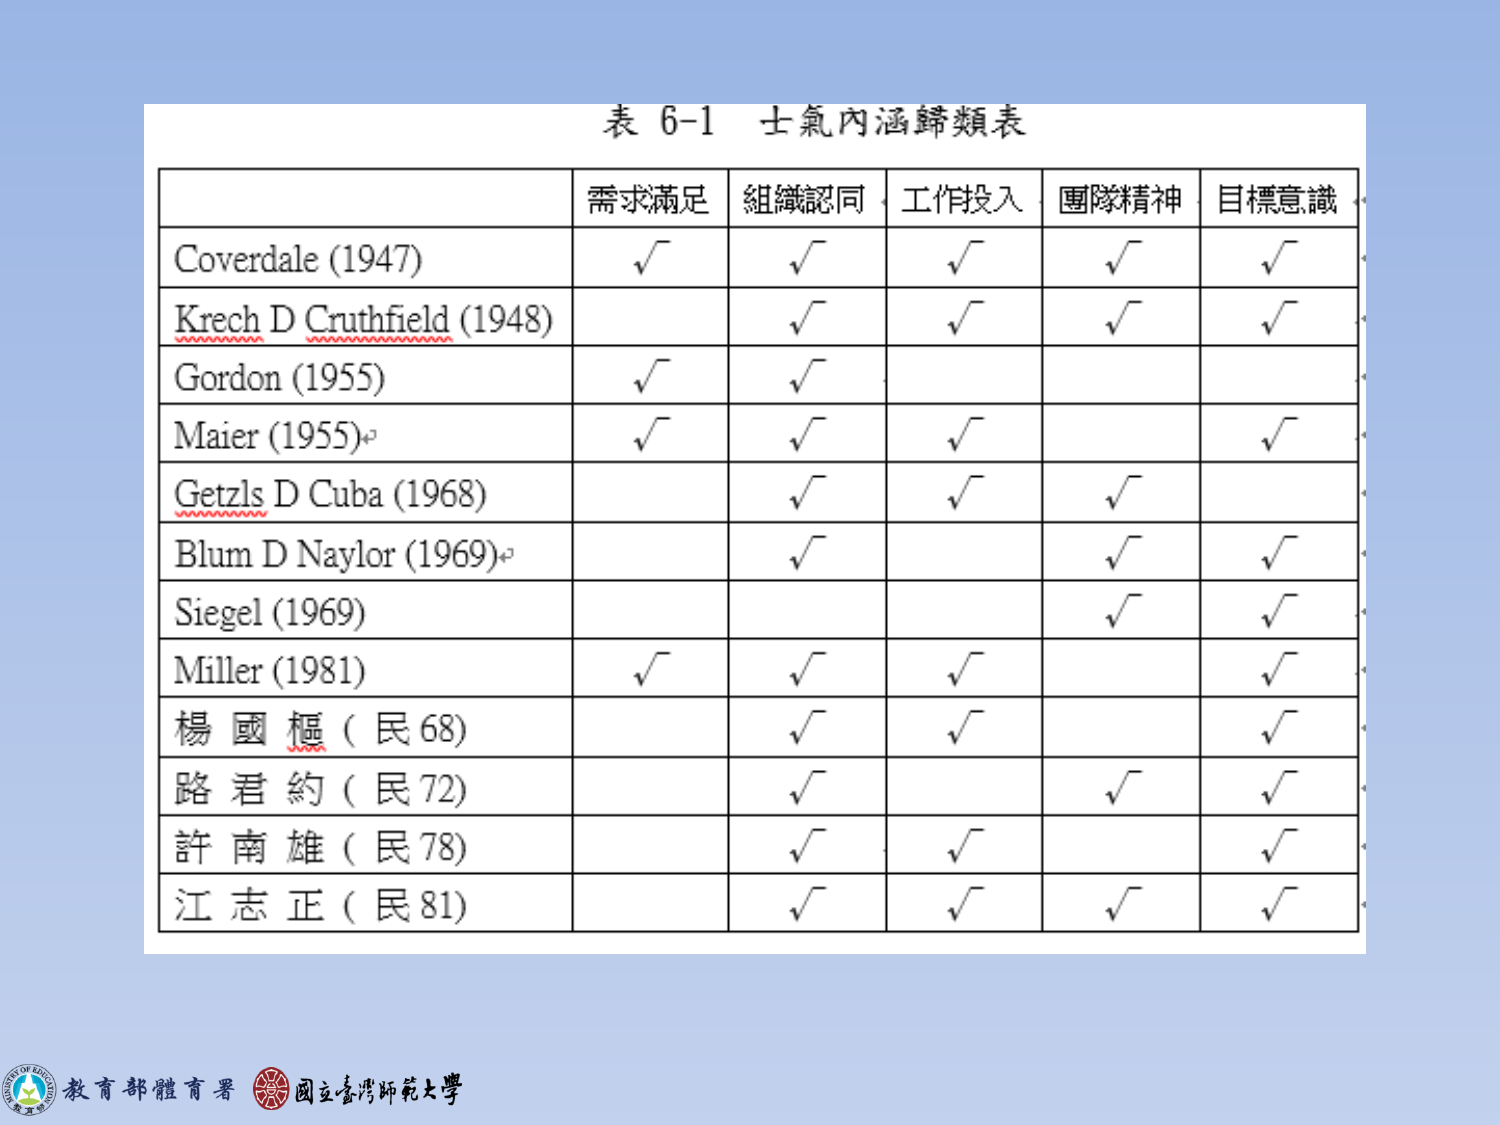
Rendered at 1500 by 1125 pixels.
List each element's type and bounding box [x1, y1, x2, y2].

picture [144, 104, 1366, 954]
